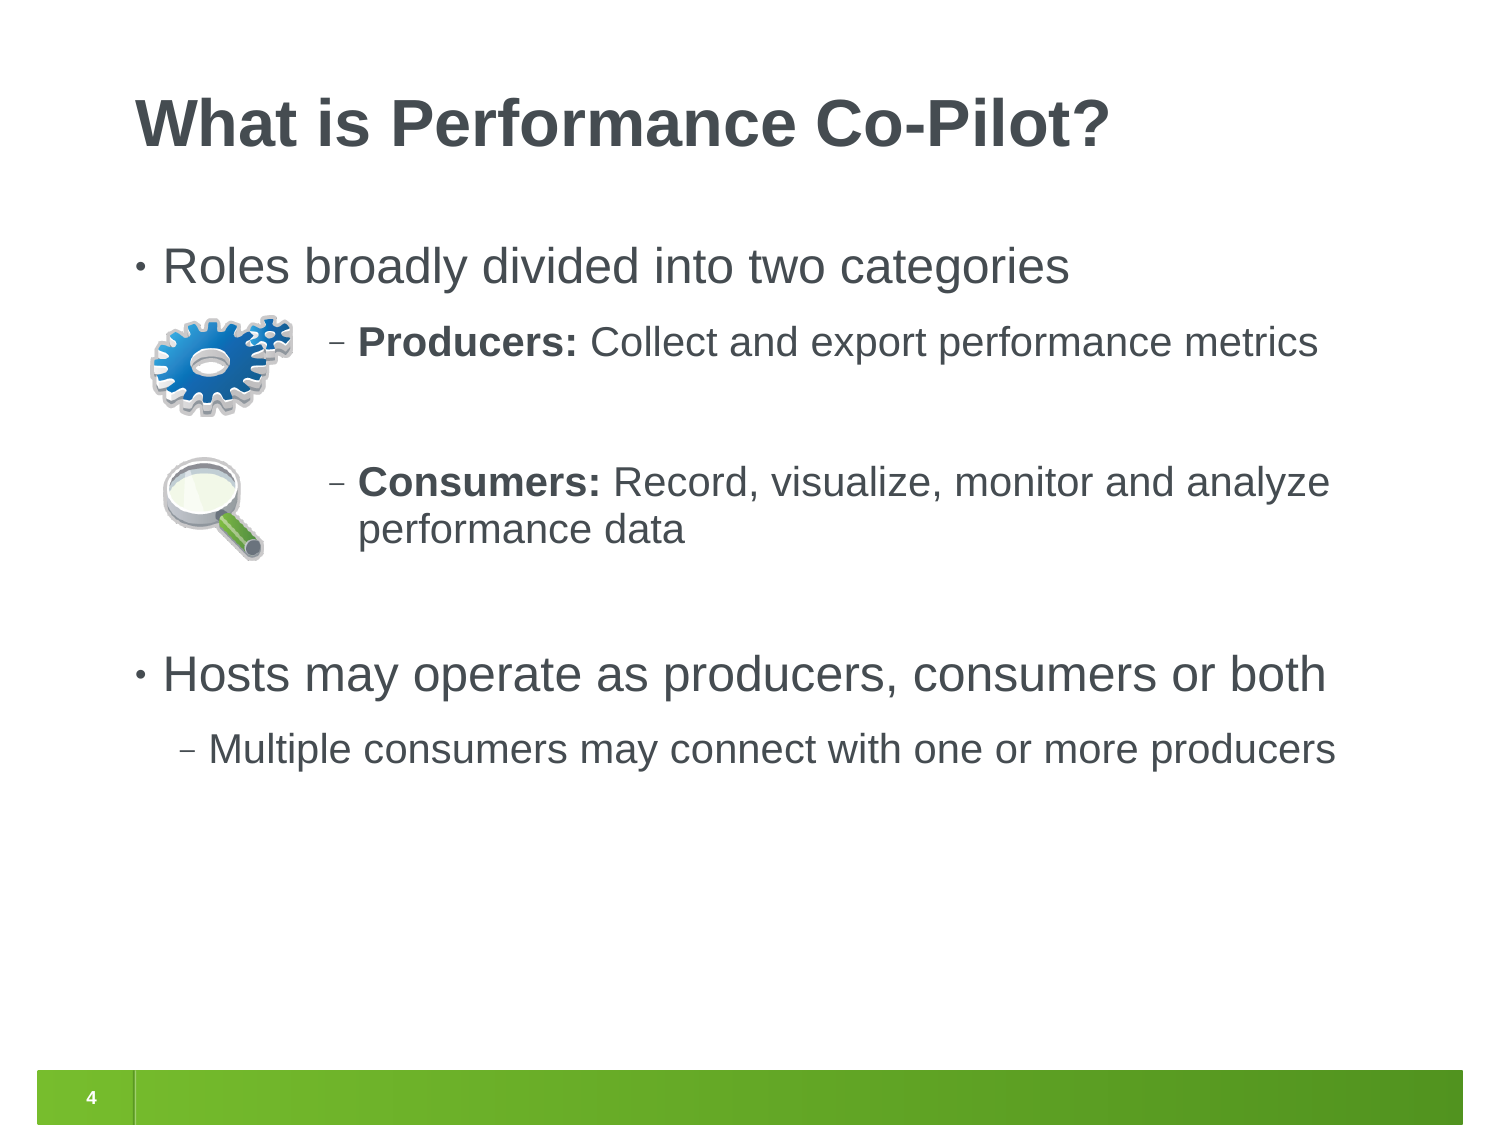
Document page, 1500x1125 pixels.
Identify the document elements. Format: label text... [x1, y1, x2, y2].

picture [150, 315, 293, 417]
title What is Performance Co-Pilot? [135, 41, 1372, 204]
picture [163, 457, 264, 561]
list Roles broadly divided into two categories Producers: Collect and export performance metrics Consumers: Record, visualize, monitor and analyze performance data Hosts may operate as producers, consumers or both Multiple consumers may connect with one or more producers [135, 238, 1372, 982]
